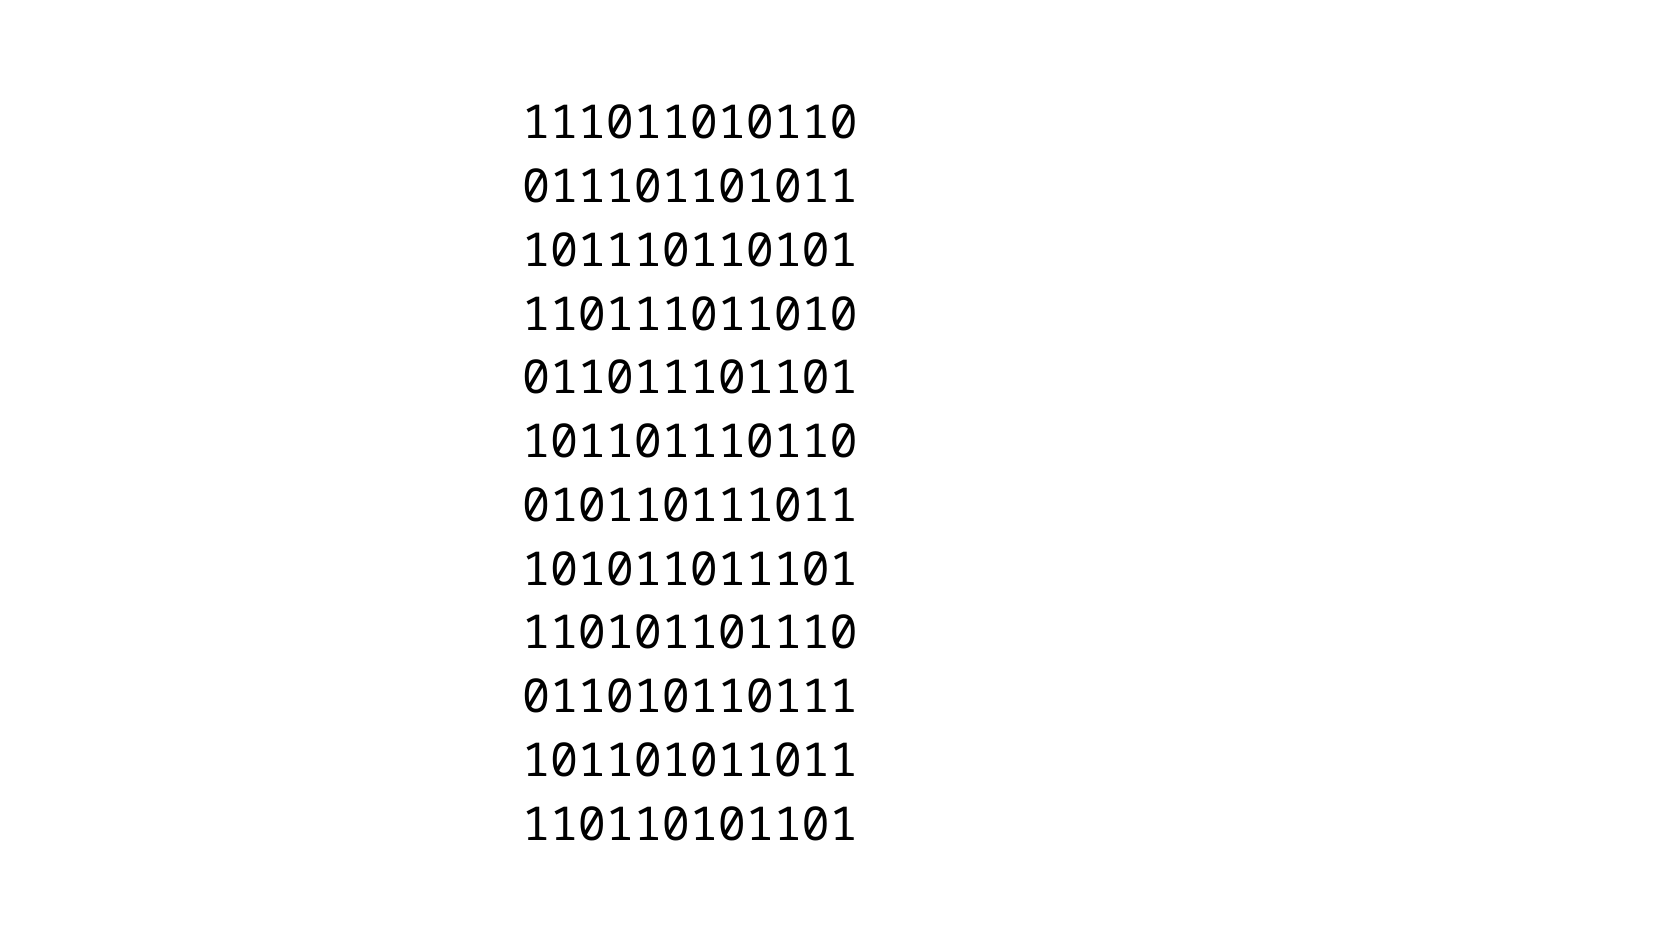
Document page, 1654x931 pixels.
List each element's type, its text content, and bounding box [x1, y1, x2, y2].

list 111011010110 011101101011 101110110101 110111011010 011011101101 101101110110 010110111011 101011011101 110101101110 011010110111 101101011011 110110101101 [472, 88, 1270, 857]
